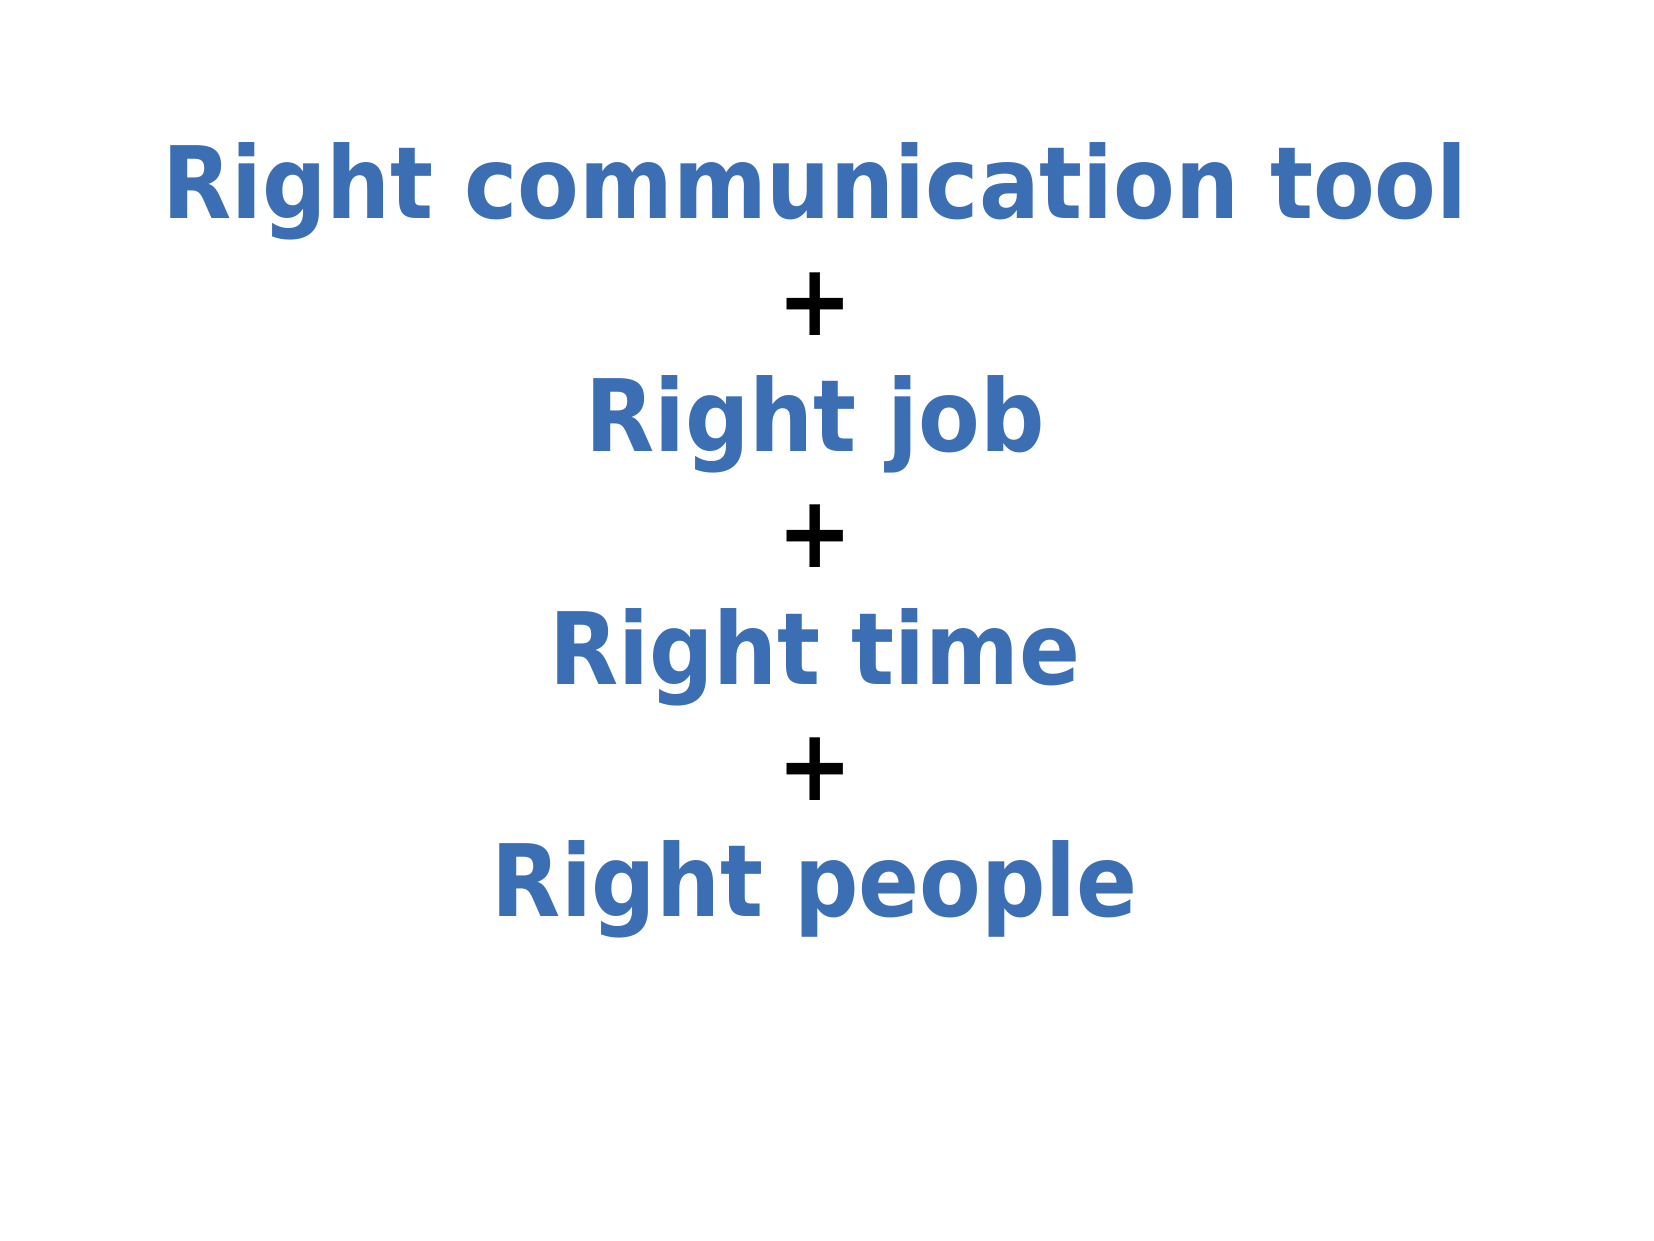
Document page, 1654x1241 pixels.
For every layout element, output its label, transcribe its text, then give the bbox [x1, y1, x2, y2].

text_box Right communication tool + Right job + Right time + Right people [139, 118, 1490, 951]
